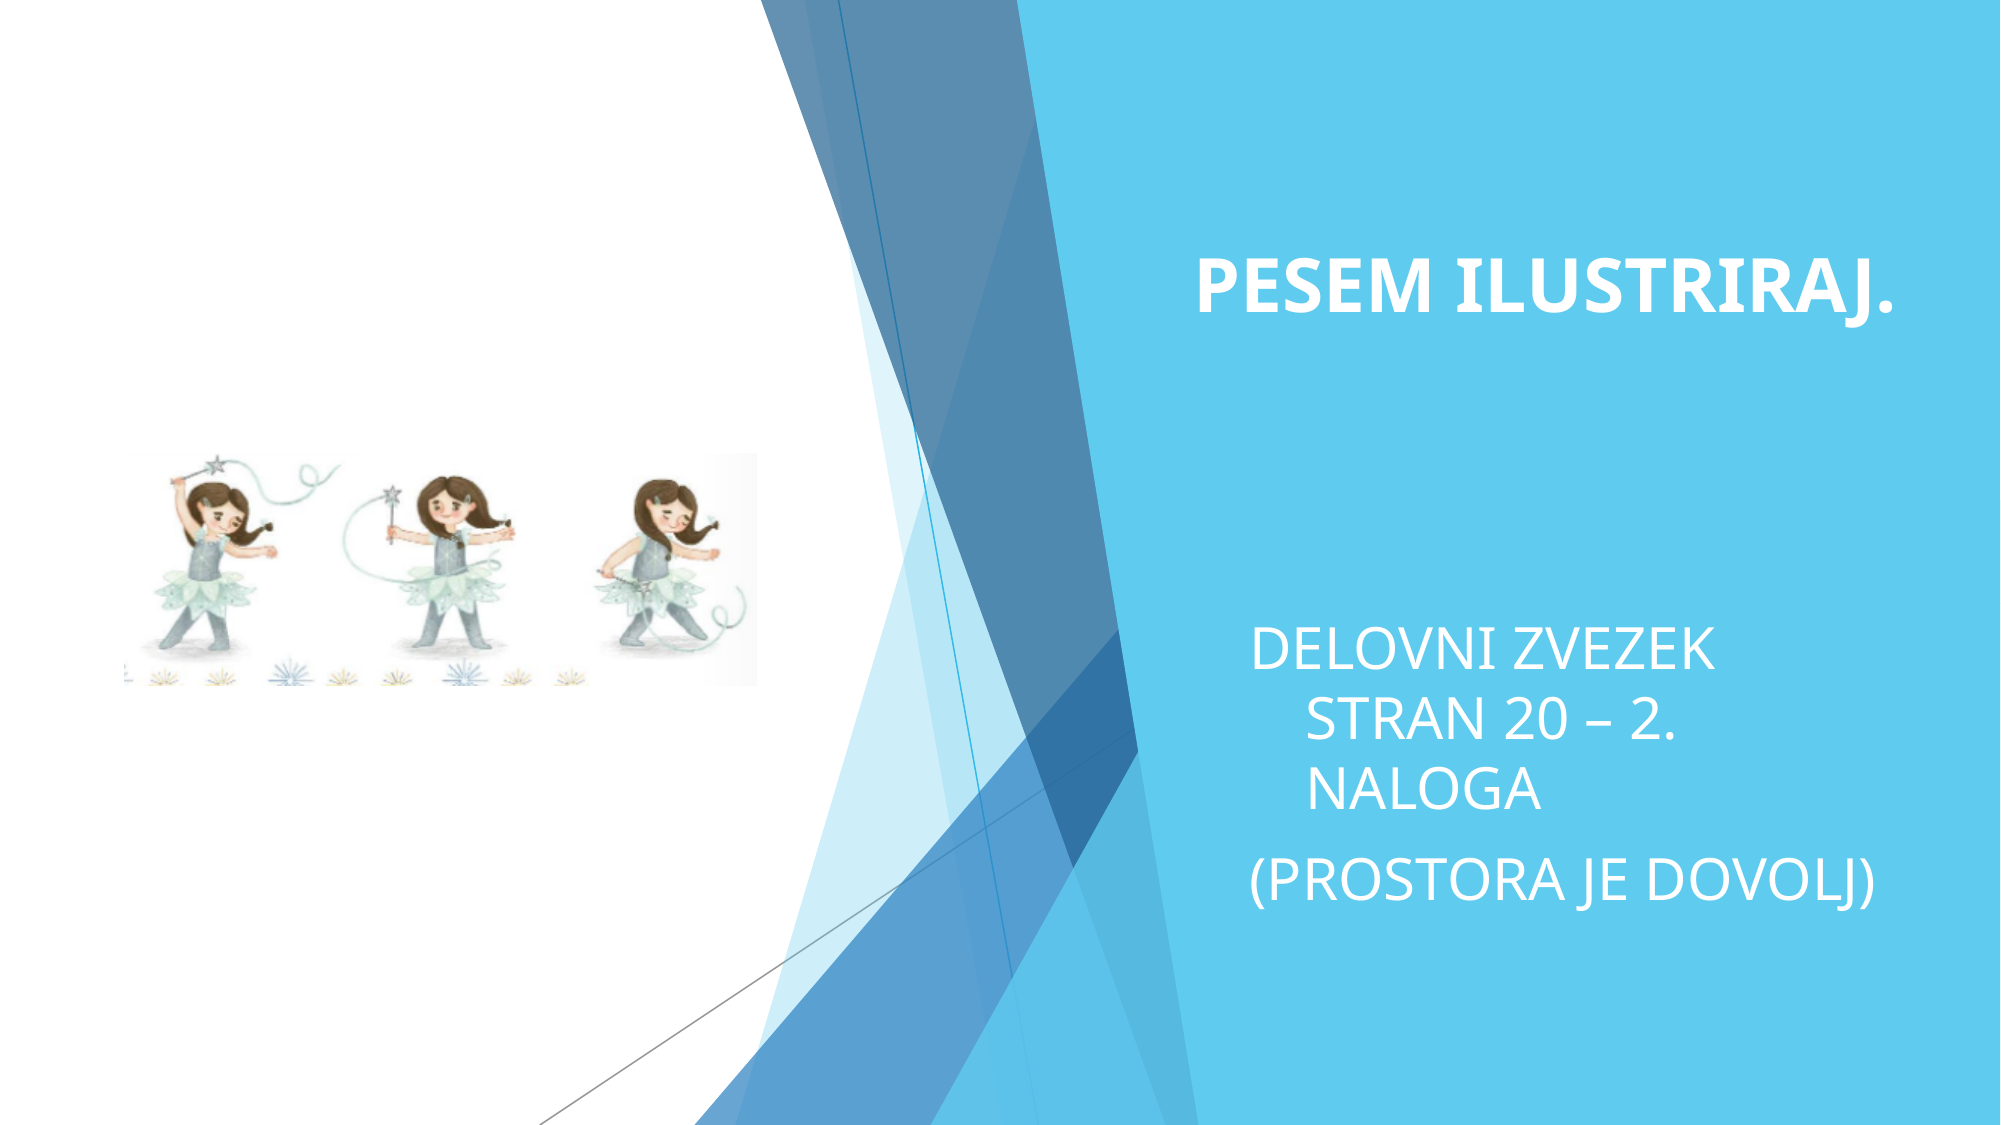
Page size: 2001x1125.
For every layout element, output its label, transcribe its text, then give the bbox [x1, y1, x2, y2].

title PESEM ILUSTRIRAJ. [1178, 99, 1919, 466]
text_box [0, 0, 2000, 1125]
list DELOVNI ZVEZEK STRAN 20 – 2. NALOGA (PROSTORA JE DOVOLJ) [1178, 603, 1919, 1010]
picture [124, 453, 757, 686]
